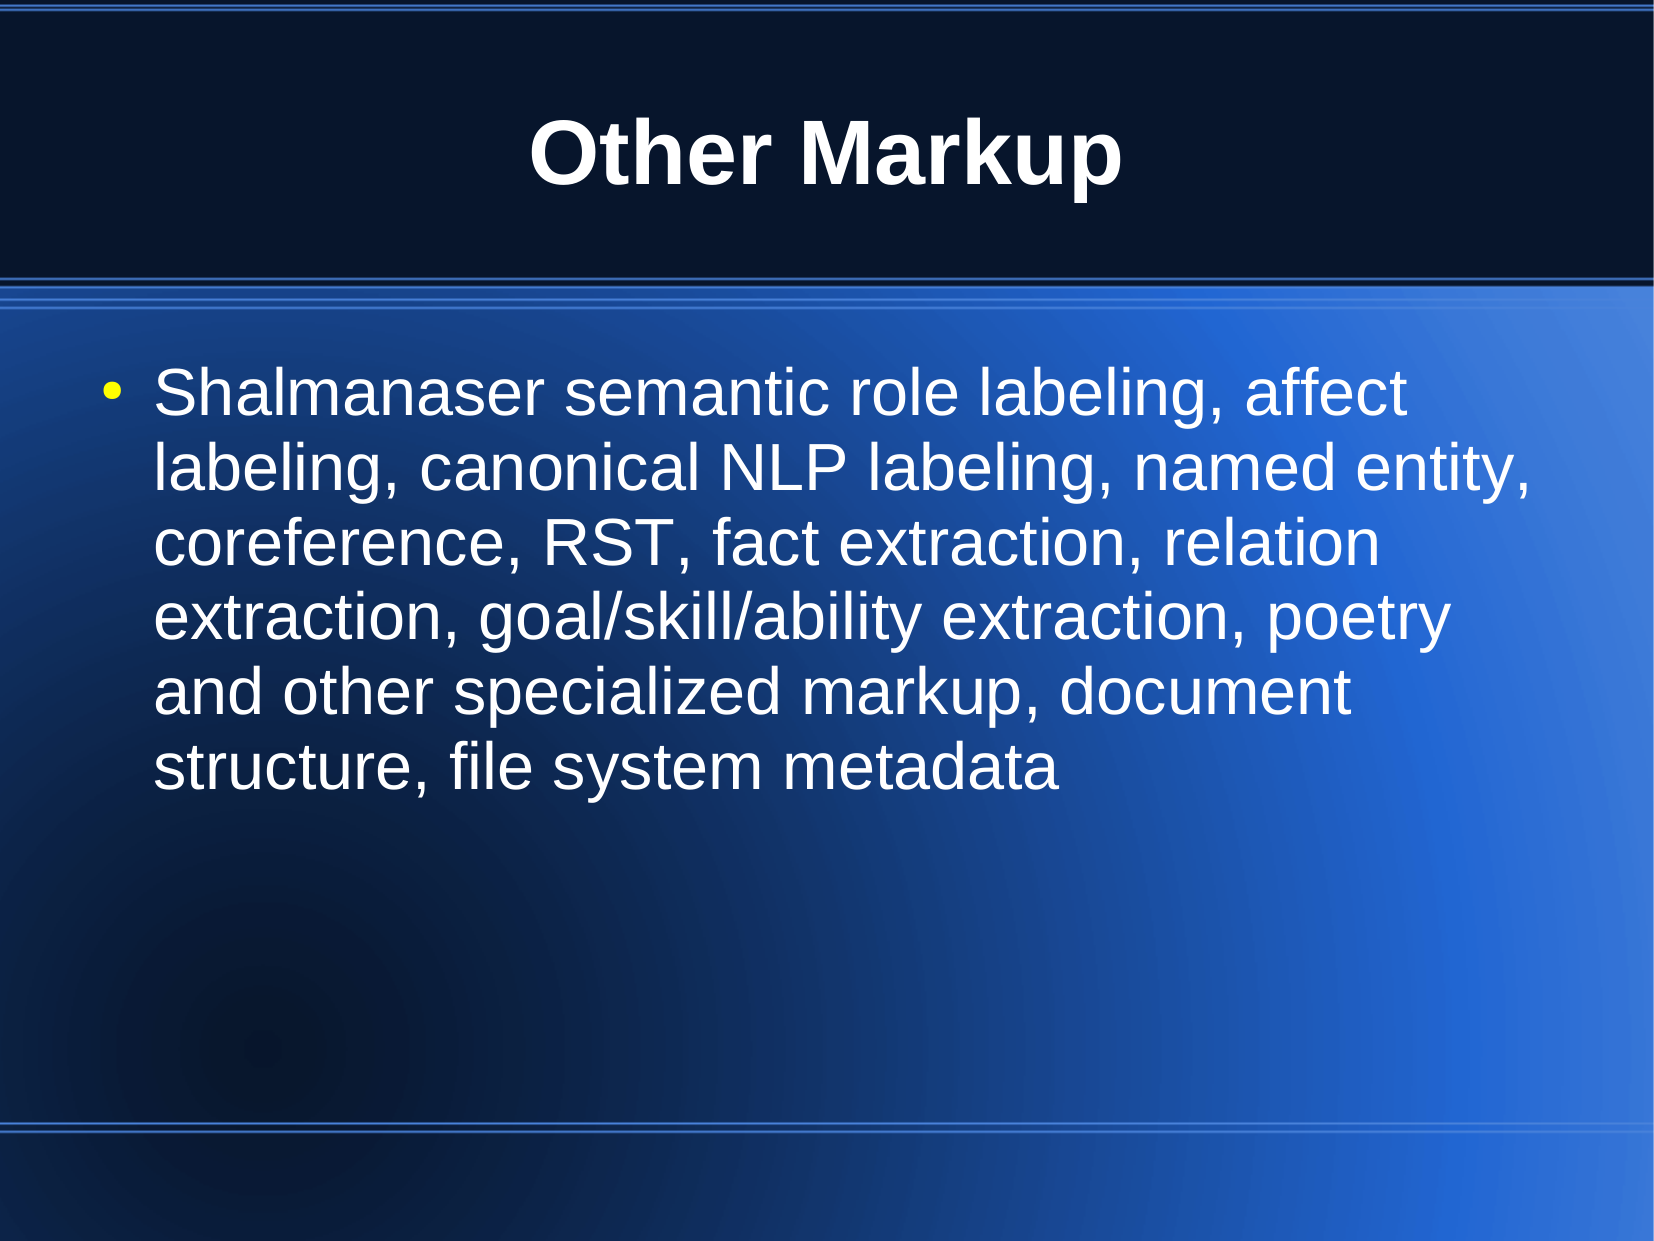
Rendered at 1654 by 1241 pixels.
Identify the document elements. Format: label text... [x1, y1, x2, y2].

list Shalmanaser semantic role labeling, affect labeling, canonical NLP labeling, named entity, coreference, RST, fact extraction, relation extraction, goal/skill/ability extraction, poetry and other specialized markup, document structure, file system metadata [82, 355, 1571, 1159]
title Other Markup [82, 56, 1571, 250]
picture [0, 0, 1654, 1241]
